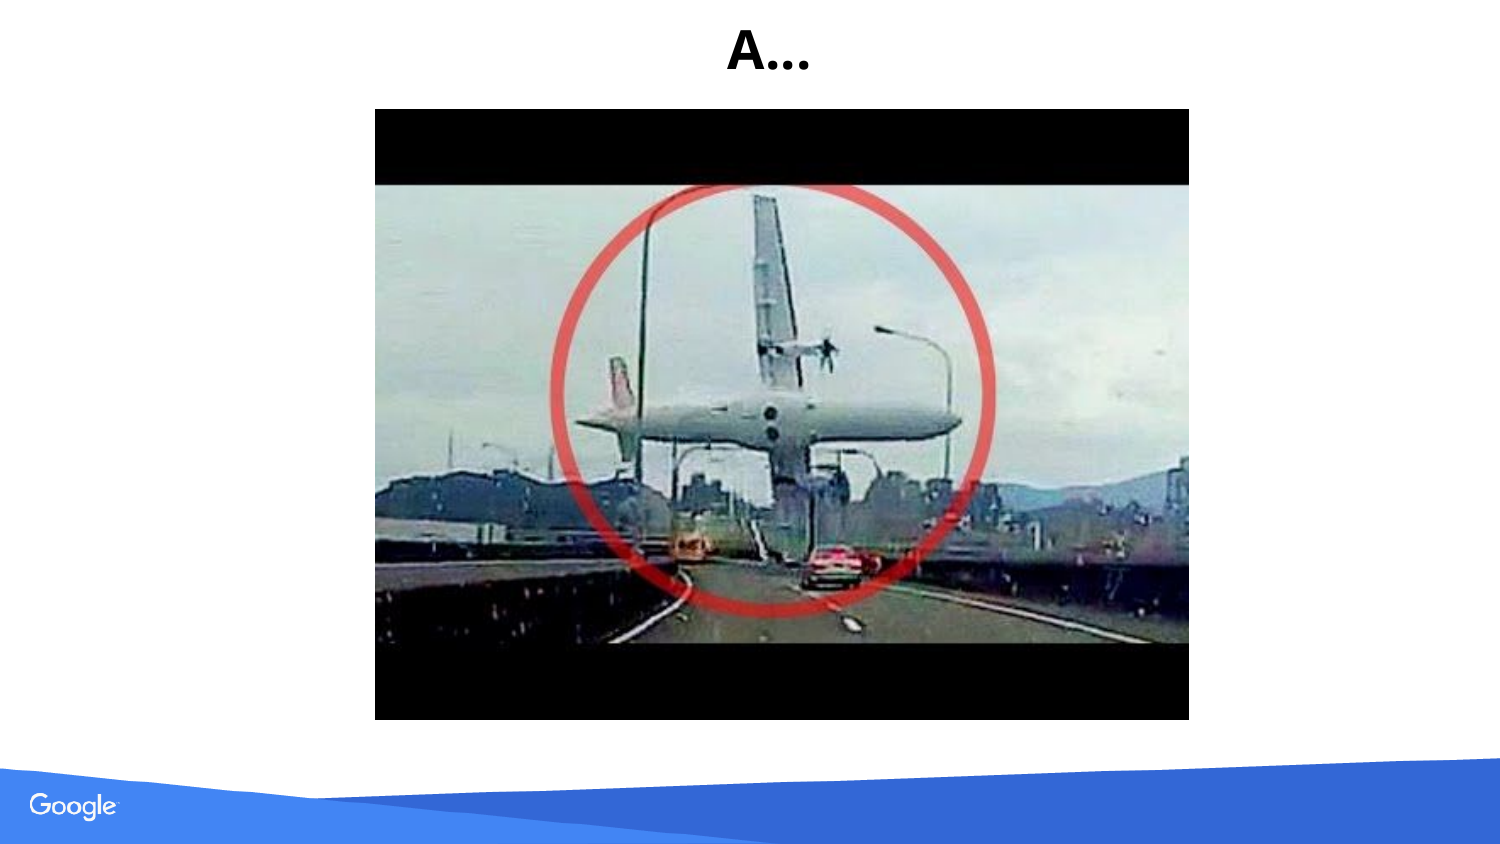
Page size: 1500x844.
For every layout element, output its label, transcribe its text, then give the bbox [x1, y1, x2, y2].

text_box A... [45, 0, 1495, 124]
picture [0, 0, 1500, 844]
